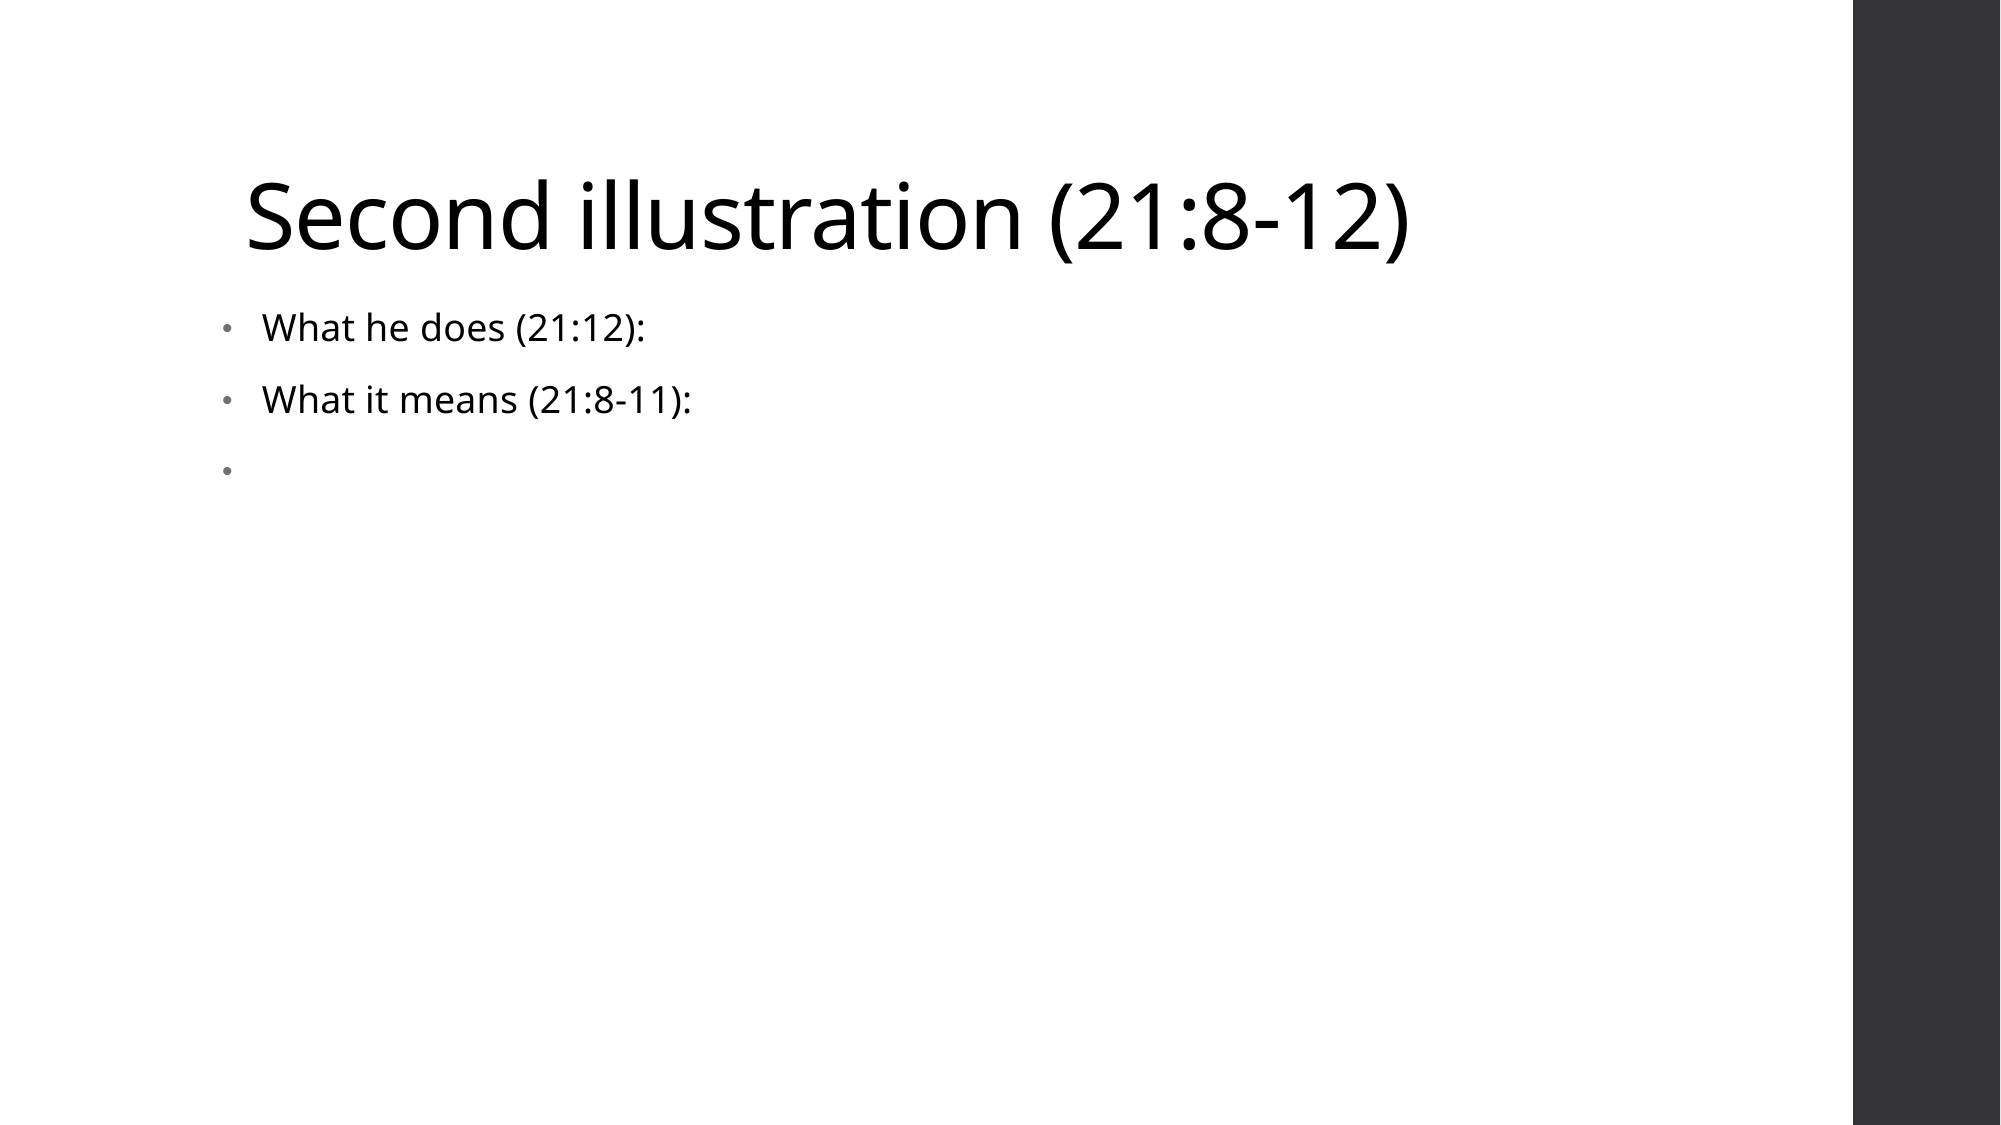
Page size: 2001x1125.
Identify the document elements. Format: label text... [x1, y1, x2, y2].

title Second illustration (21:8-12) [206, 60, 1797, 278]
list What he does (21:12): What it means (21:8-11): [206, 299, 1617, 1014]
